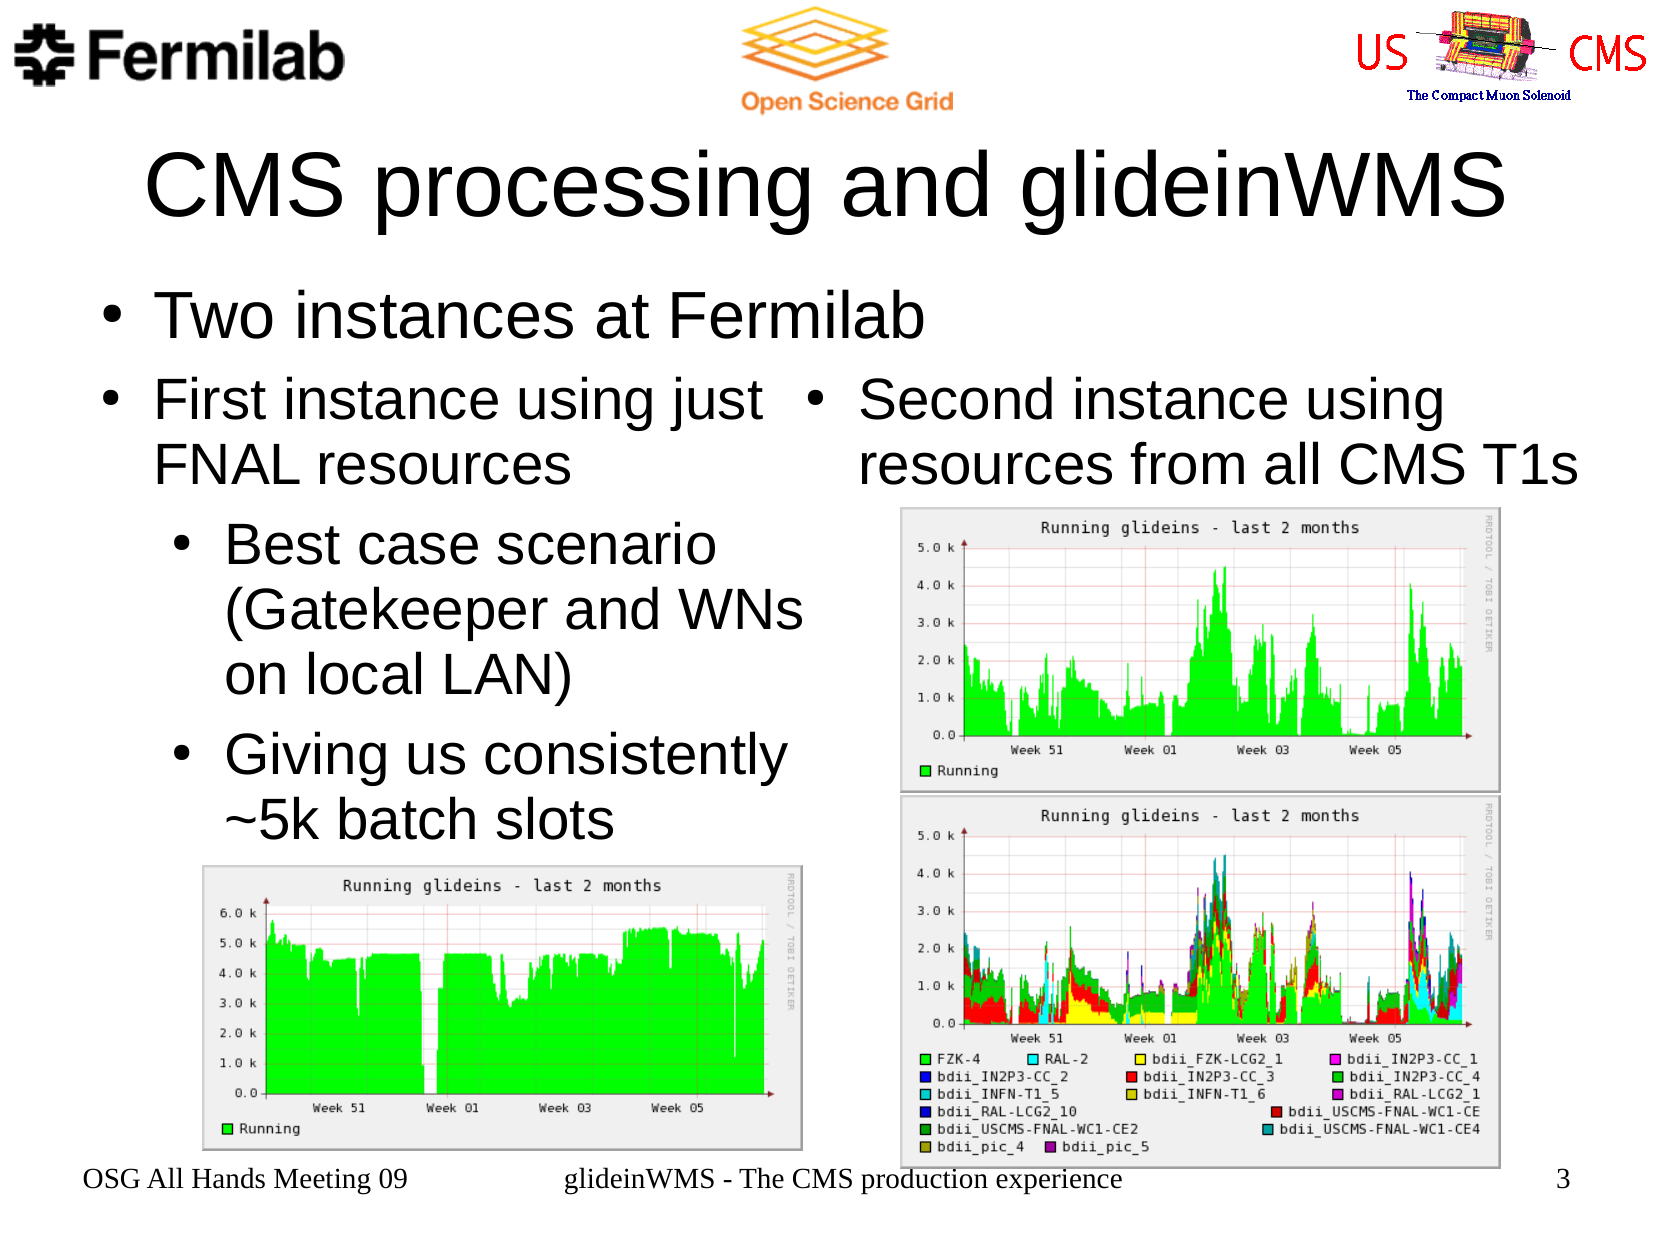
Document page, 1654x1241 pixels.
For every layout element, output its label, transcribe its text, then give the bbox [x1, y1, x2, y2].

picture [202, 865, 803, 1152]
list Two instances at Fermilab [82, 278, 1538, 401]
title CMS processing and glideinWMS [82, 112, 1571, 257]
picture [14, 23, 345, 87]
list Second instance using resources from all CMS T1s [787, 366, 1613, 1202]
picture [741, 5, 953, 112]
picture [1354, 11, 1648, 102]
picture [900, 795, 1501, 1169]
list First instance using just FNAL resources Best case scenario (Gatekeeper and WNs on local LAN) Giving us consistently ~5k batch slots [82, 401, 787, 1202]
picture [900, 507, 1501, 793]
